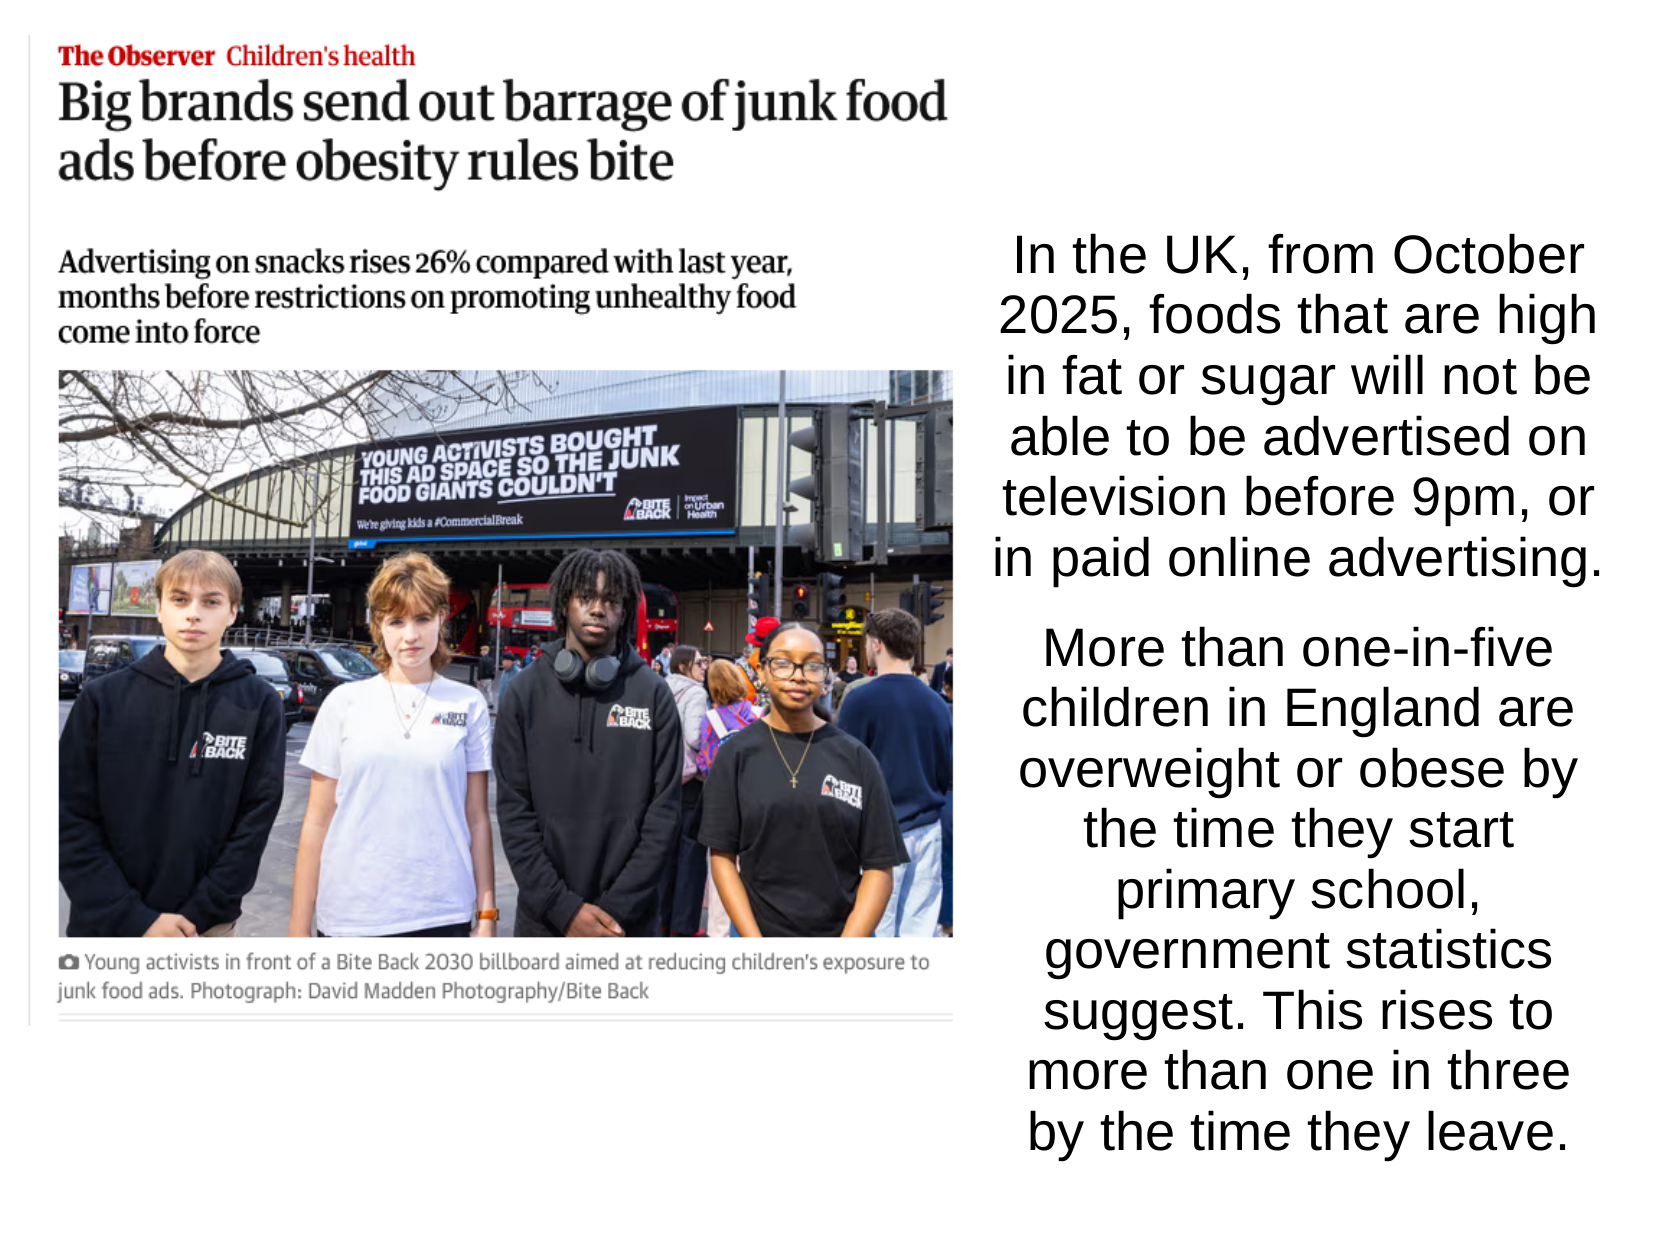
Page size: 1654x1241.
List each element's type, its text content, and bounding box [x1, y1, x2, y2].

picture [23, 35, 969, 1026]
list In the UK, from October 2025, foods that are high in fat or sugar will not be able to be advertised on television before 9pm, or in paid online advertising. More than one-in-five children in England are overweight or obese by the time they start primary school, government statistics suggest. This rises to more than one in three by the time they leave. [992, 224, 1607, 1241]
